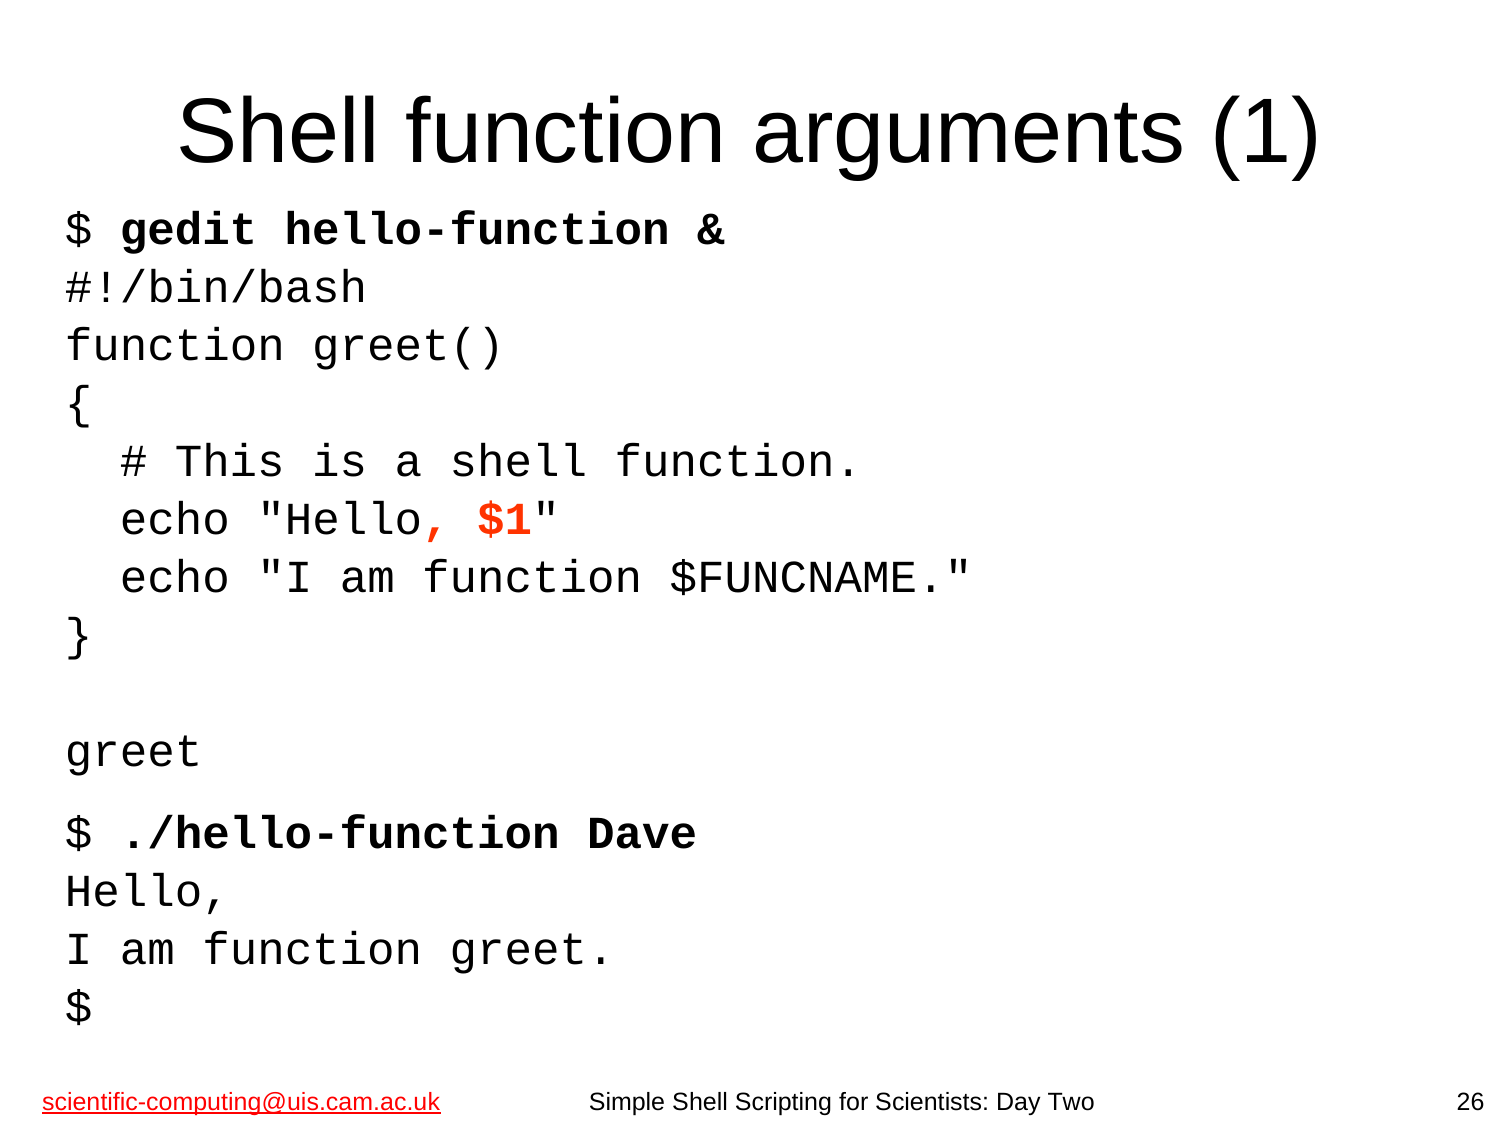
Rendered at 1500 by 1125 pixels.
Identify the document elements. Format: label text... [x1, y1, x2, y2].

list $ gedit hello-function & #!/bin/bash function greet() { # This is a shell function. echo "Hello, $1" echo "I am function $FUNCNAME." } greet $ ./hello-function Dave Hello, I am function greet. $ [50, 199, 1450, 1063]
title Shell function arguments (1) [99, 62, 1401, 199]
